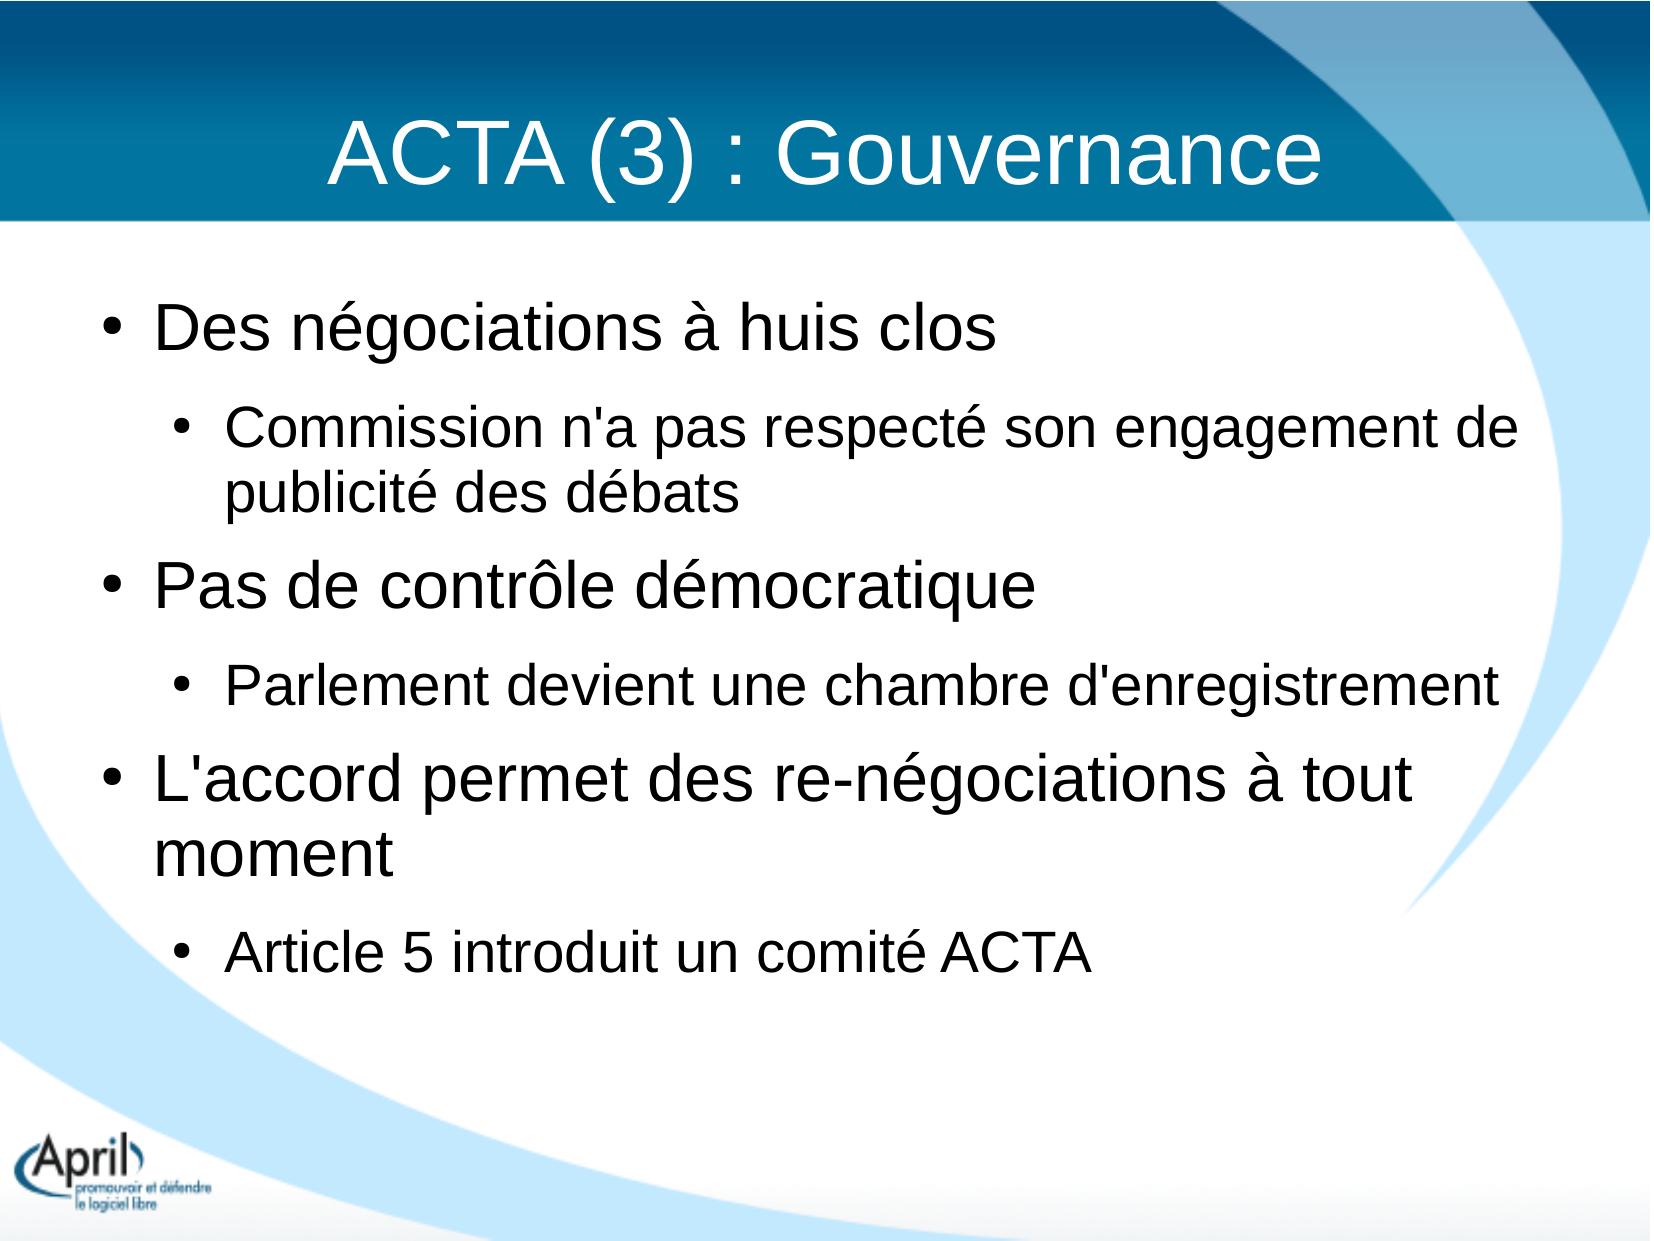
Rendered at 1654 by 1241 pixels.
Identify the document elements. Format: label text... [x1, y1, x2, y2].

list Des négociations à huis clos Commission n'a pas respecté son engagement de publicité des débats Pas de contrôle démocratique Parlement devient une chambre d'enregistrement L'accord permet des re-négociations à tout moment Article 5 introduit un comité ACTA [82, 290, 1571, 1109]
title ACTA (3) : Gouvernance [82, 56, 1571, 250]
picture [0, 1, 1650, 1241]
